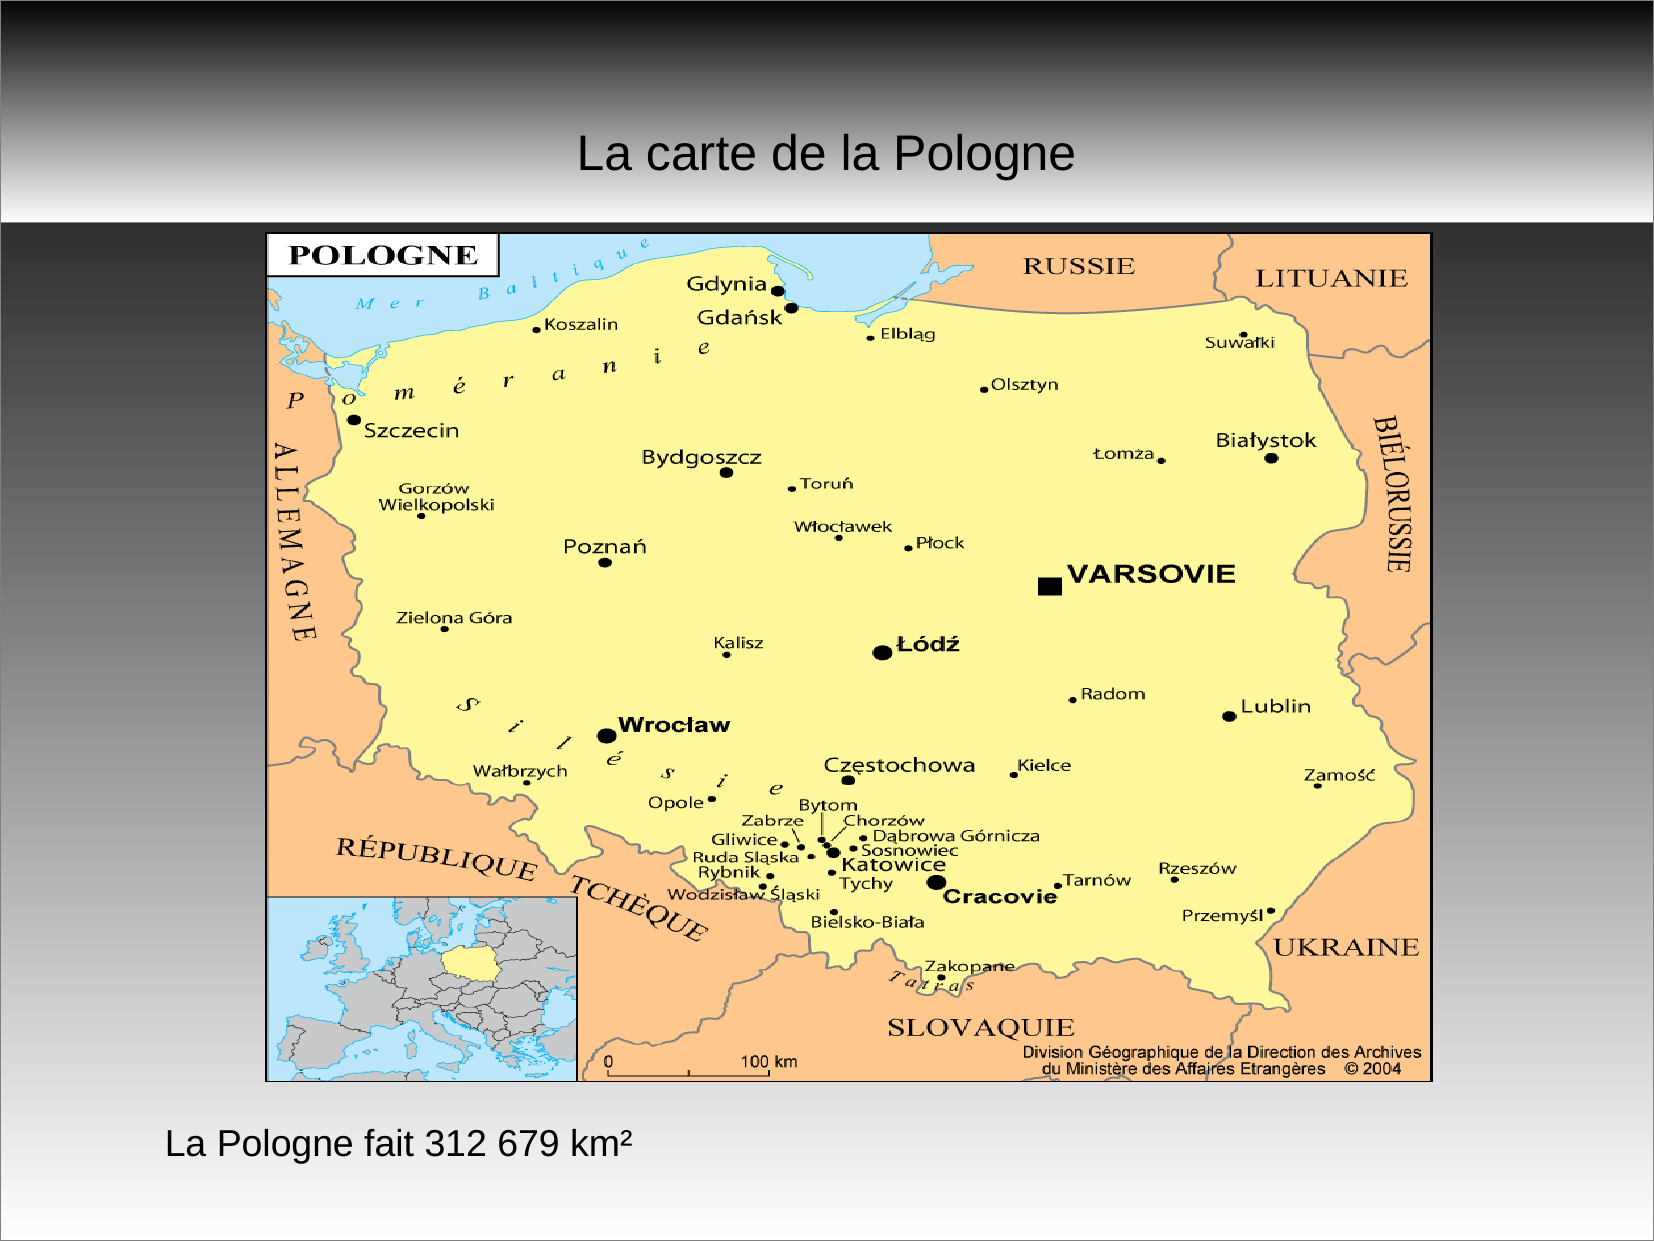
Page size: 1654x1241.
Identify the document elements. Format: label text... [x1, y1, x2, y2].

text_box La Pologne fait 312 679 km² [149, 1114, 868, 1172]
text_box [0, 0, 1654, 1241]
picture [243, 226, 1433, 1082]
title La carte de la Pologne [82, 49, 1571, 257]
